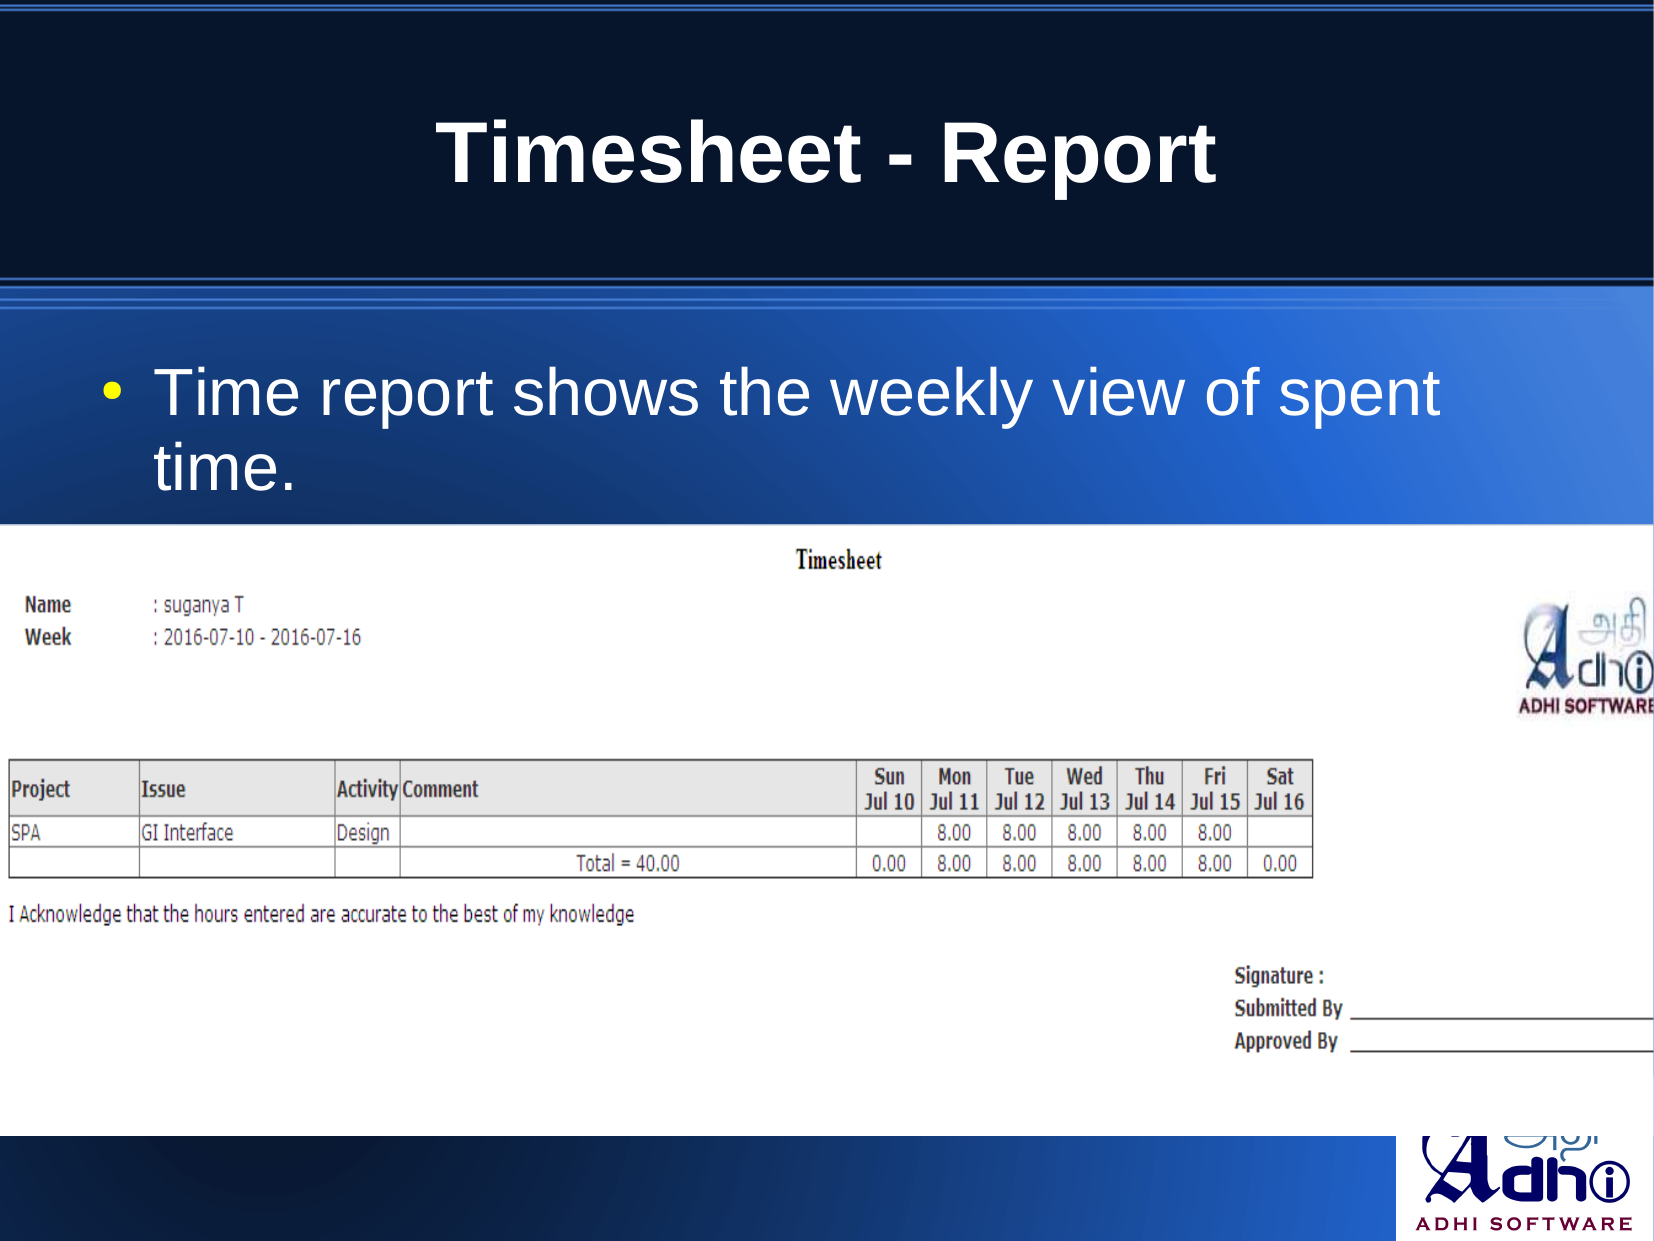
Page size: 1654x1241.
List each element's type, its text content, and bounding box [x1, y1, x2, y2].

picture [0, 0, 1654, 1241]
list Time report shows the weekly view of spent time. [82, 355, 1571, 524]
title Timesheet - Report [82, 56, 1571, 250]
